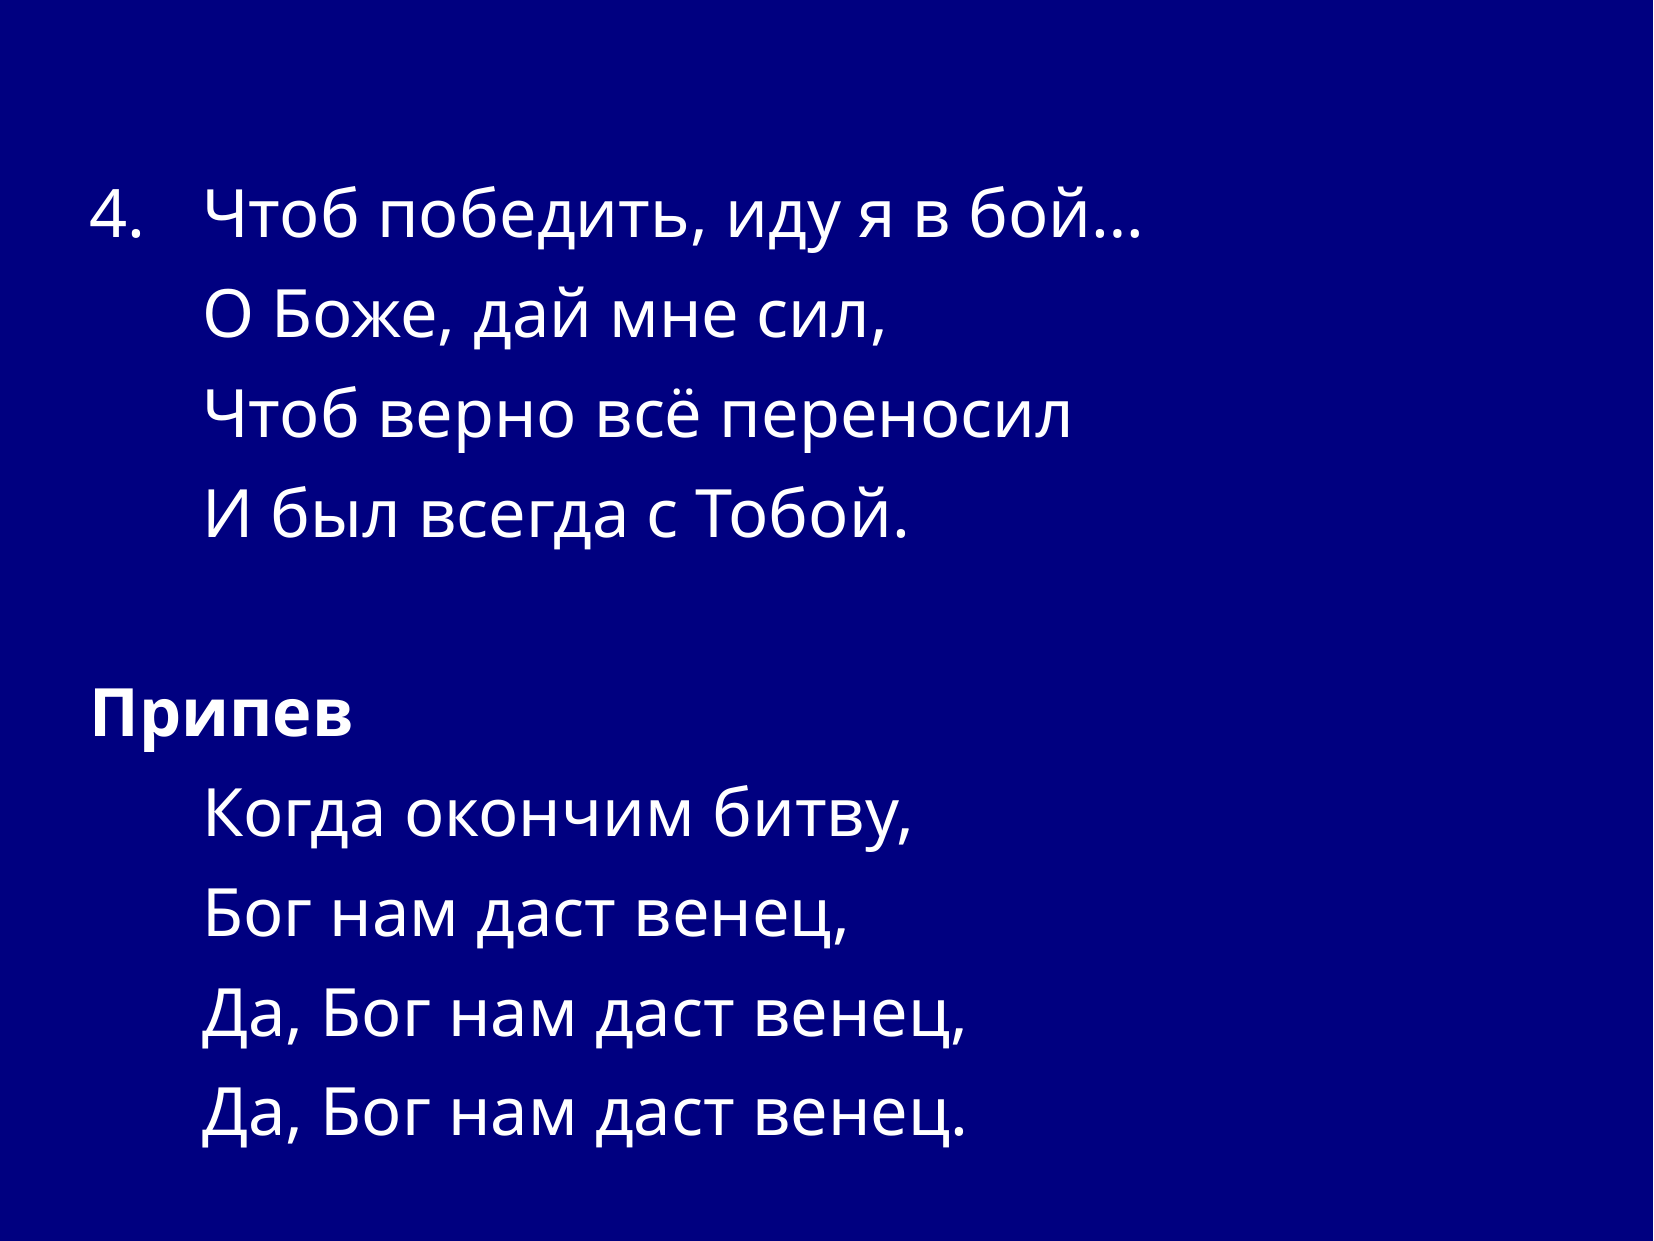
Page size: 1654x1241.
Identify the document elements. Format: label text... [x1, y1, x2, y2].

text_box 4. Чтоб победить, иду я в бой… О Боже, дай мне сил, Чтоб верно всё переносил И был всегда с Тобой. Припев Когда окончим битву, Бог нам даст венец, Да, Бог нам даст венец, Да, Бог нам даст венец. [75, 150, 1576, 1163]
